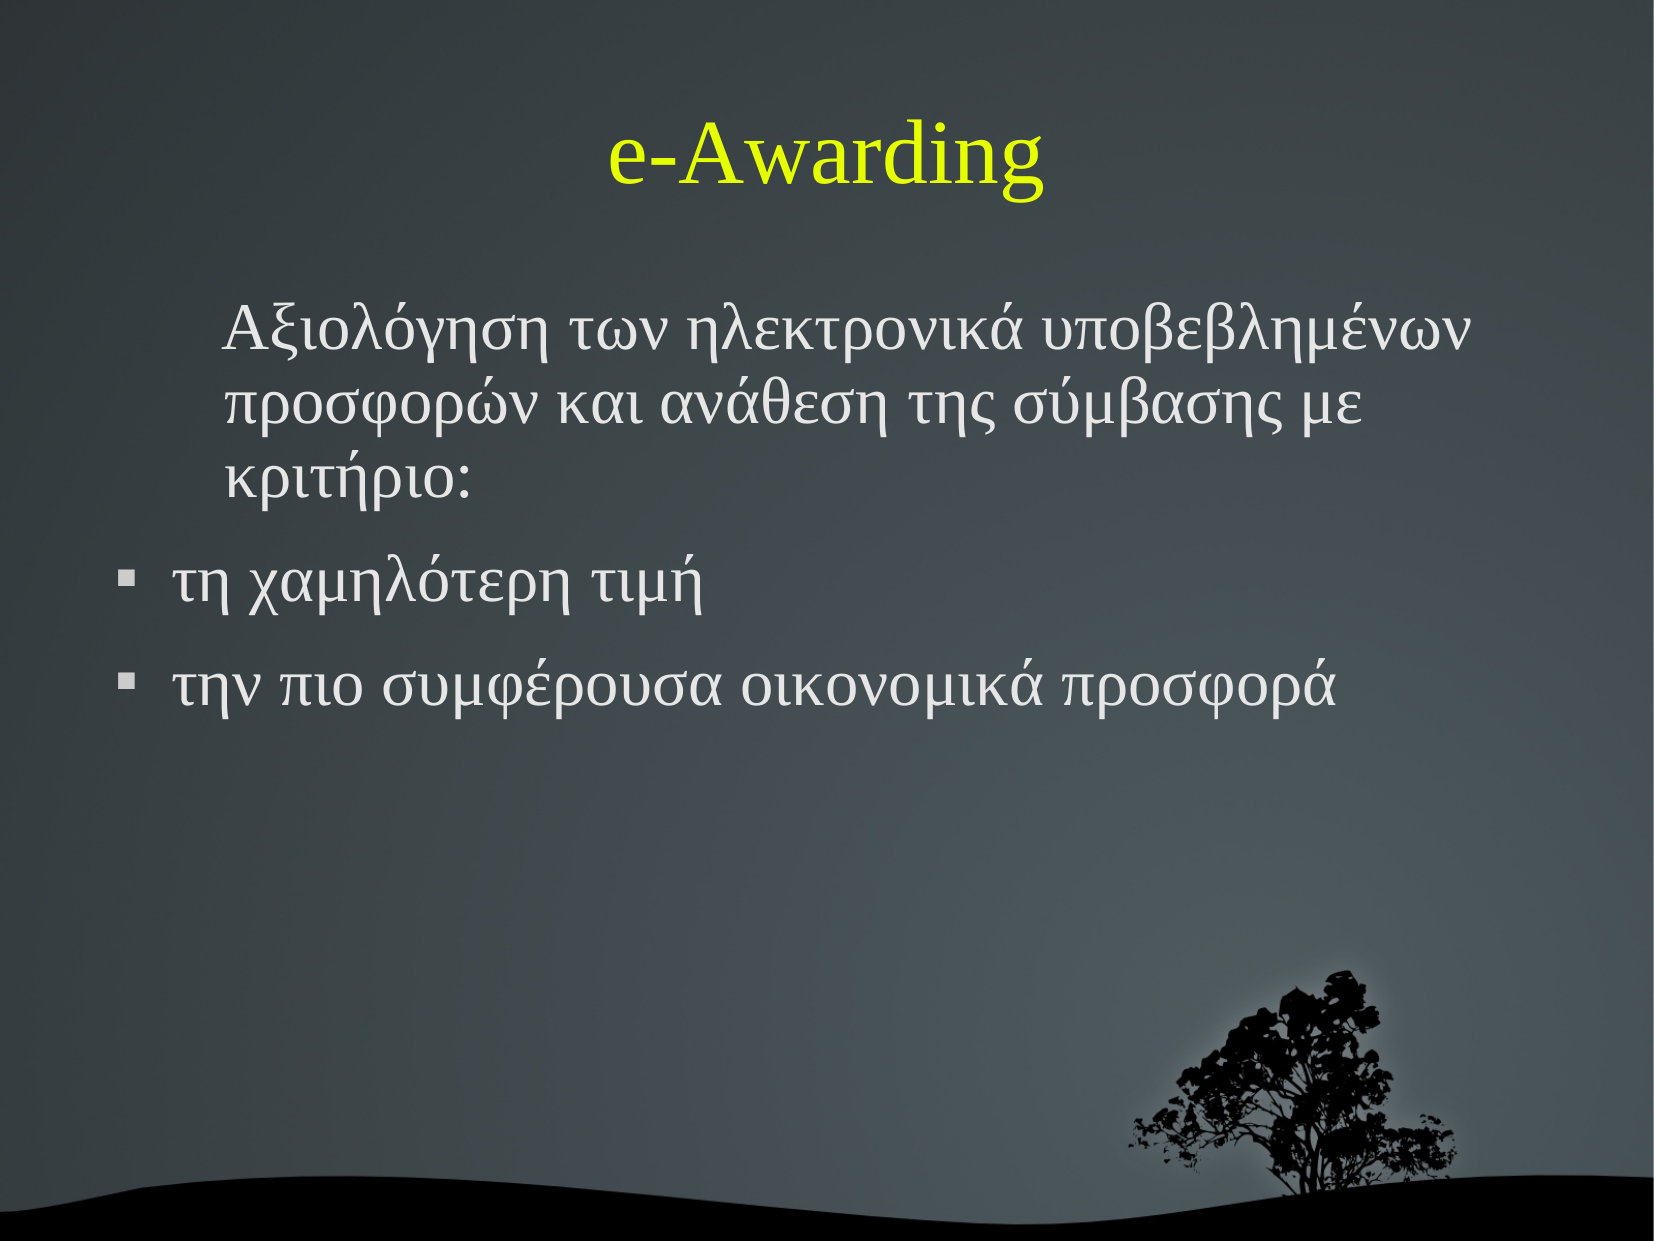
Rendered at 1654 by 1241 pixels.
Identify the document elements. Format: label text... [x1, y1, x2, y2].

picture [0, 0, 1654, 1241]
title e-Awarding [82, 56, 1571, 250]
list Αξιολόγηση των ηλεκτρονικά υποβεβλημένων προσφορών και ανάθεση της σύμβασης με κριτήριο: τη χαμηλότερη τιμή την πιο συμφέρουσα οικονομικά προσφορά [82, 290, 1571, 1094]
